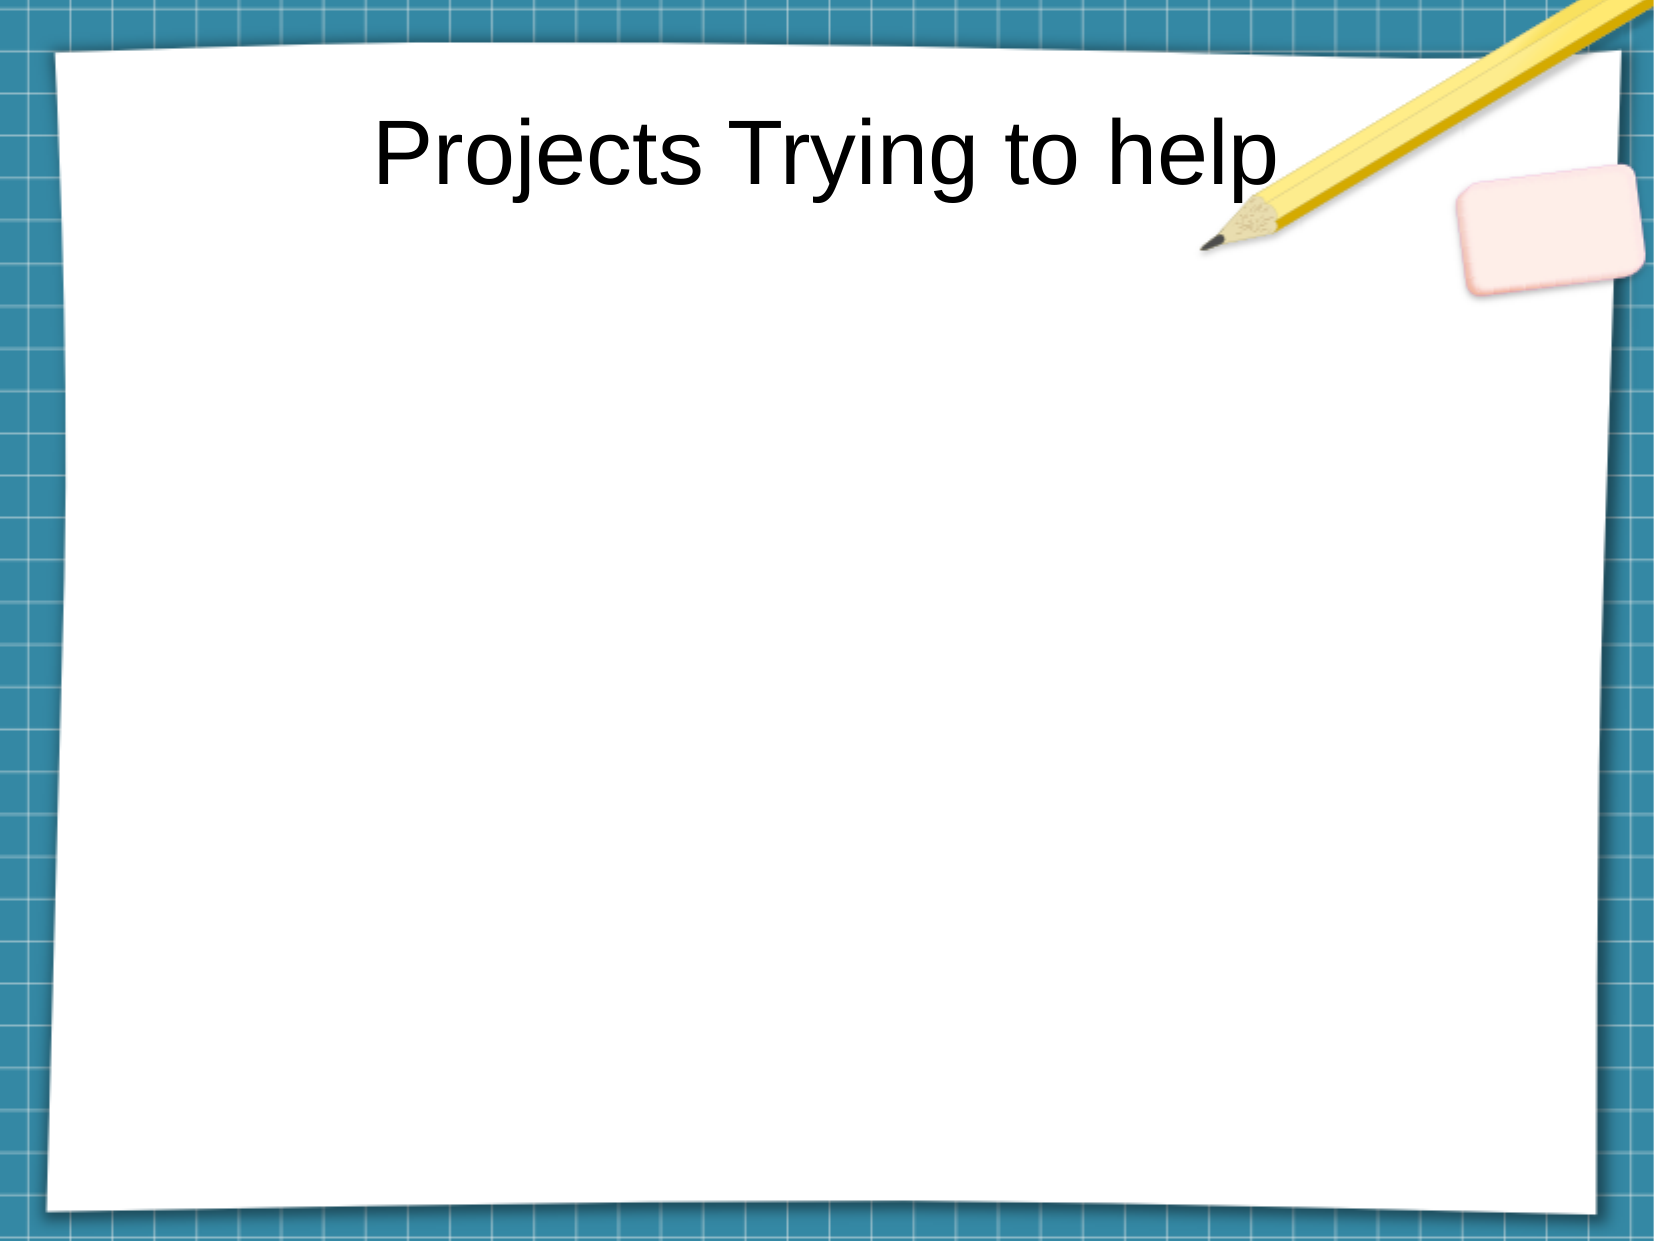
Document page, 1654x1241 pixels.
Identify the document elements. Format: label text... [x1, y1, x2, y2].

picture [0, 0, 1654, 1241]
title Projects Trying to help [82, 49, 1571, 257]
